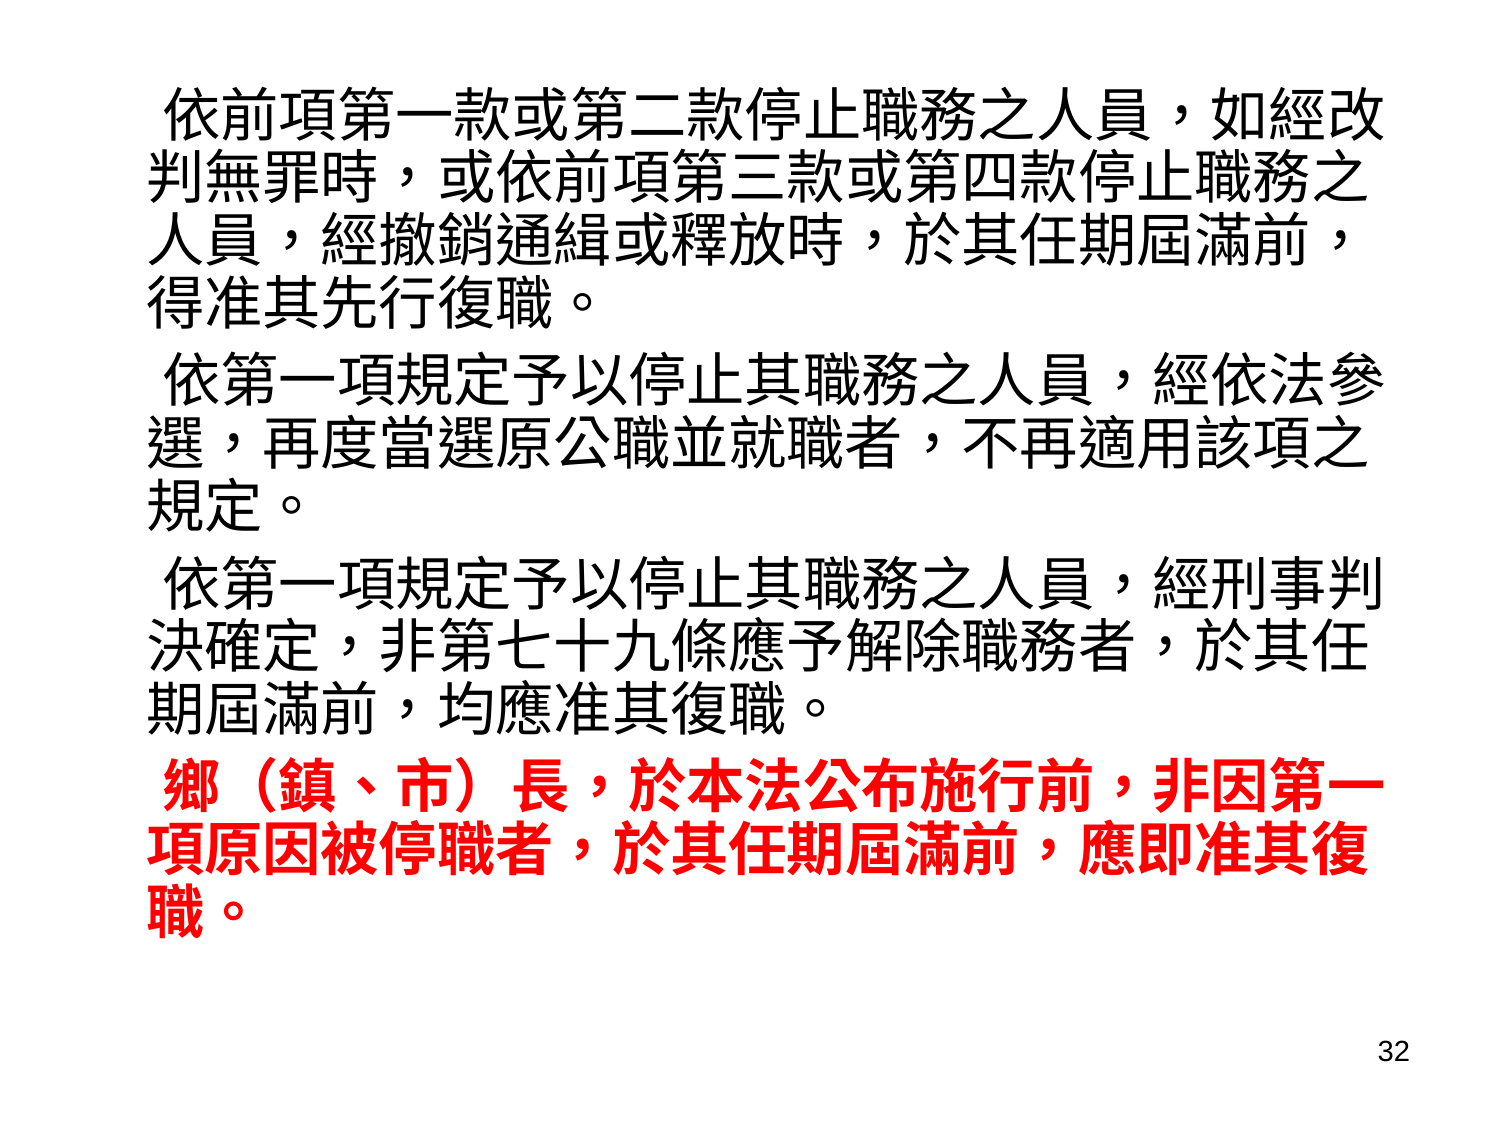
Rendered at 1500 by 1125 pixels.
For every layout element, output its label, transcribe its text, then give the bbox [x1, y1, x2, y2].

list 依前項第一款或第二款停止職務之人員，如經改判無罪時，或依前項第三款或第四款停止職務之人員，經撤銷通緝或釋放時，於其任期屆滿前，得准其先行復職。 依第一項規定予以停止其職務之人員，經依法參選，再度當選原公職並就職者，不再適用該項之規定。 依第一項規定予以停止其職務之人員，經刑事判決確定，非第七十九條應予解除職務者，於其任期屆滿前，均應准其復職。 鄉（鎮、市）長，於本法公布施行前，非因第一項原因被停職者，於其任期屆滿前，應即准其復職。 [75, 78, 1426, 1005]
